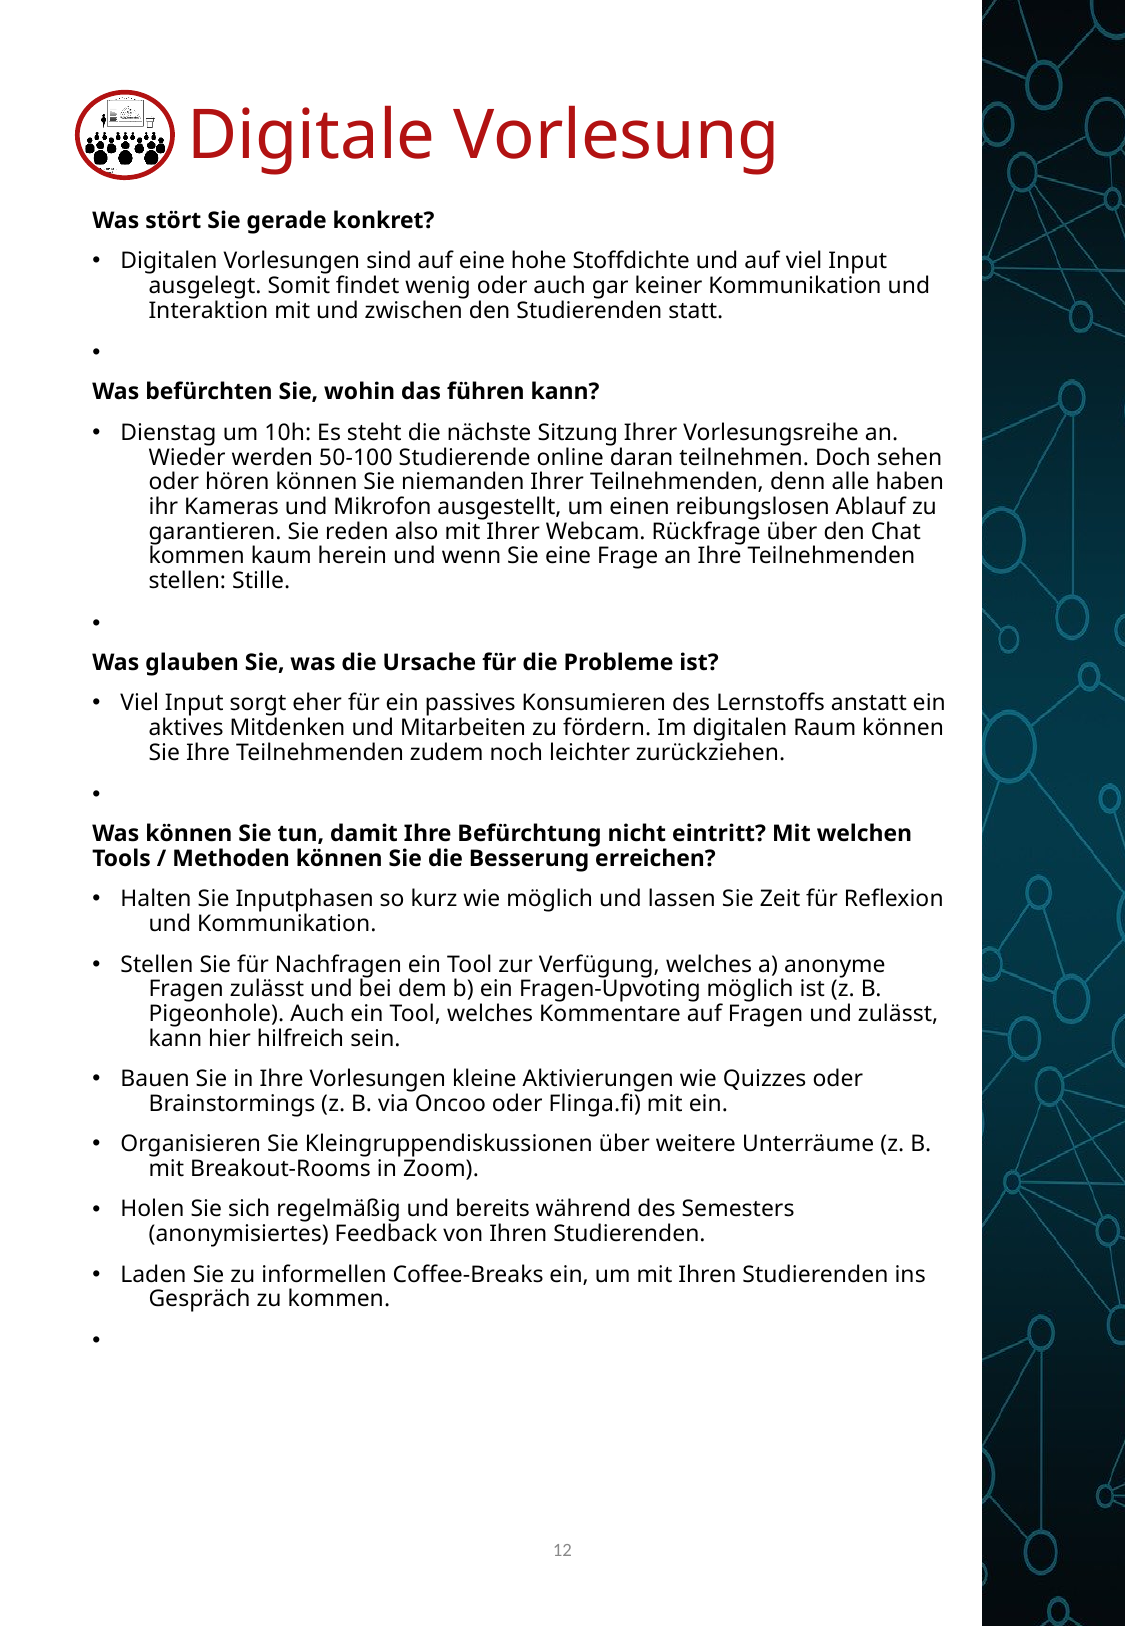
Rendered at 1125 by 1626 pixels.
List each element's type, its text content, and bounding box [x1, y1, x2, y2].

title Digitale Vorlesung [172, 90, 1125, 265]
text_box [77, 92, 173, 178]
text_box 12 [372, 1506, 753, 1593]
list Was stört Sie gerade konkret? Digitalen Vorlesungen sind auf eine hohe Stoffdichte und auf viel Input ausgelegt. Somit findet wenig oder auch gar keiner Kommunikation und Interaktion mit und zwischen den Studierenden statt. Was befürchten Sie, wohin das führen kann? Dienstag um 10h: Es steht die nächste Sitzung Ihrer Vorlesungsreihe an. Wieder werden 50-100 Studierende online daran teilnehmen. Doch sehen oder hören können Sie niemanden Ihrer Teilnehmenden, denn alle haben ihr Kameras und Mikrofon ausgestellt, um einen reibungslosen Ablauf zu garantieren. Sie reden also mit Ihrer Webcam. Rückfrage über den Chat kommen kaum herein und wenn Sie eine Frage an Ihre Teilnehmenden stellen: Stille. Was glauben Sie, was die Ursache für die Probleme ist? Viel Input sorgt eher für ein passives Konsumieren des Lernstoffs anstatt ein aktives Mitdenken und Mitarbeiten zu fördern. Im digitalen Raum können Sie Ihre Teilnehmenden zudem noch leichter zurückziehen. Was können Sie tun, damit Ihre Befürchtung nicht eintritt? Mit welchen Tools / Methoden können Sie die Besserung erreichen? Halten Sie Inputphasen so kurz wie möglich und lassen Sie Zeit für Reflexion und Kommunikation. Stellen Sie für Nachfragen ein Tool zur Verfügung, welches a) anonyme Fragen zulässt und bei dem b) ein Fragen-Upvoting möglich ist (z. B. Pigeonhole). Auch ein Tool, welches Kommentare auf Fragen und zulässt, kann hier hilfreich sein. Bauen Sie in Ihre Vorlesungen kleine Aktivierungen wie Quizzes oder Brainstormings (z. B. via Oncoo oder Flinga.fi) mit ein. Organisieren Sie Kleingruppendiskussionen über weitere Unterräume (z. B. mit Breakout-Rooms in Zoom). Holen Sie sich regelmäßig und bereits während des Semesters (anonymisiertes) Feedback von Ihren Studierenden. Laden Sie zu informellen Coffee-Breaks ein, um mit Ihren Studierenden ins Gespräch zu kommen. [77, 201, 982, 1561]
